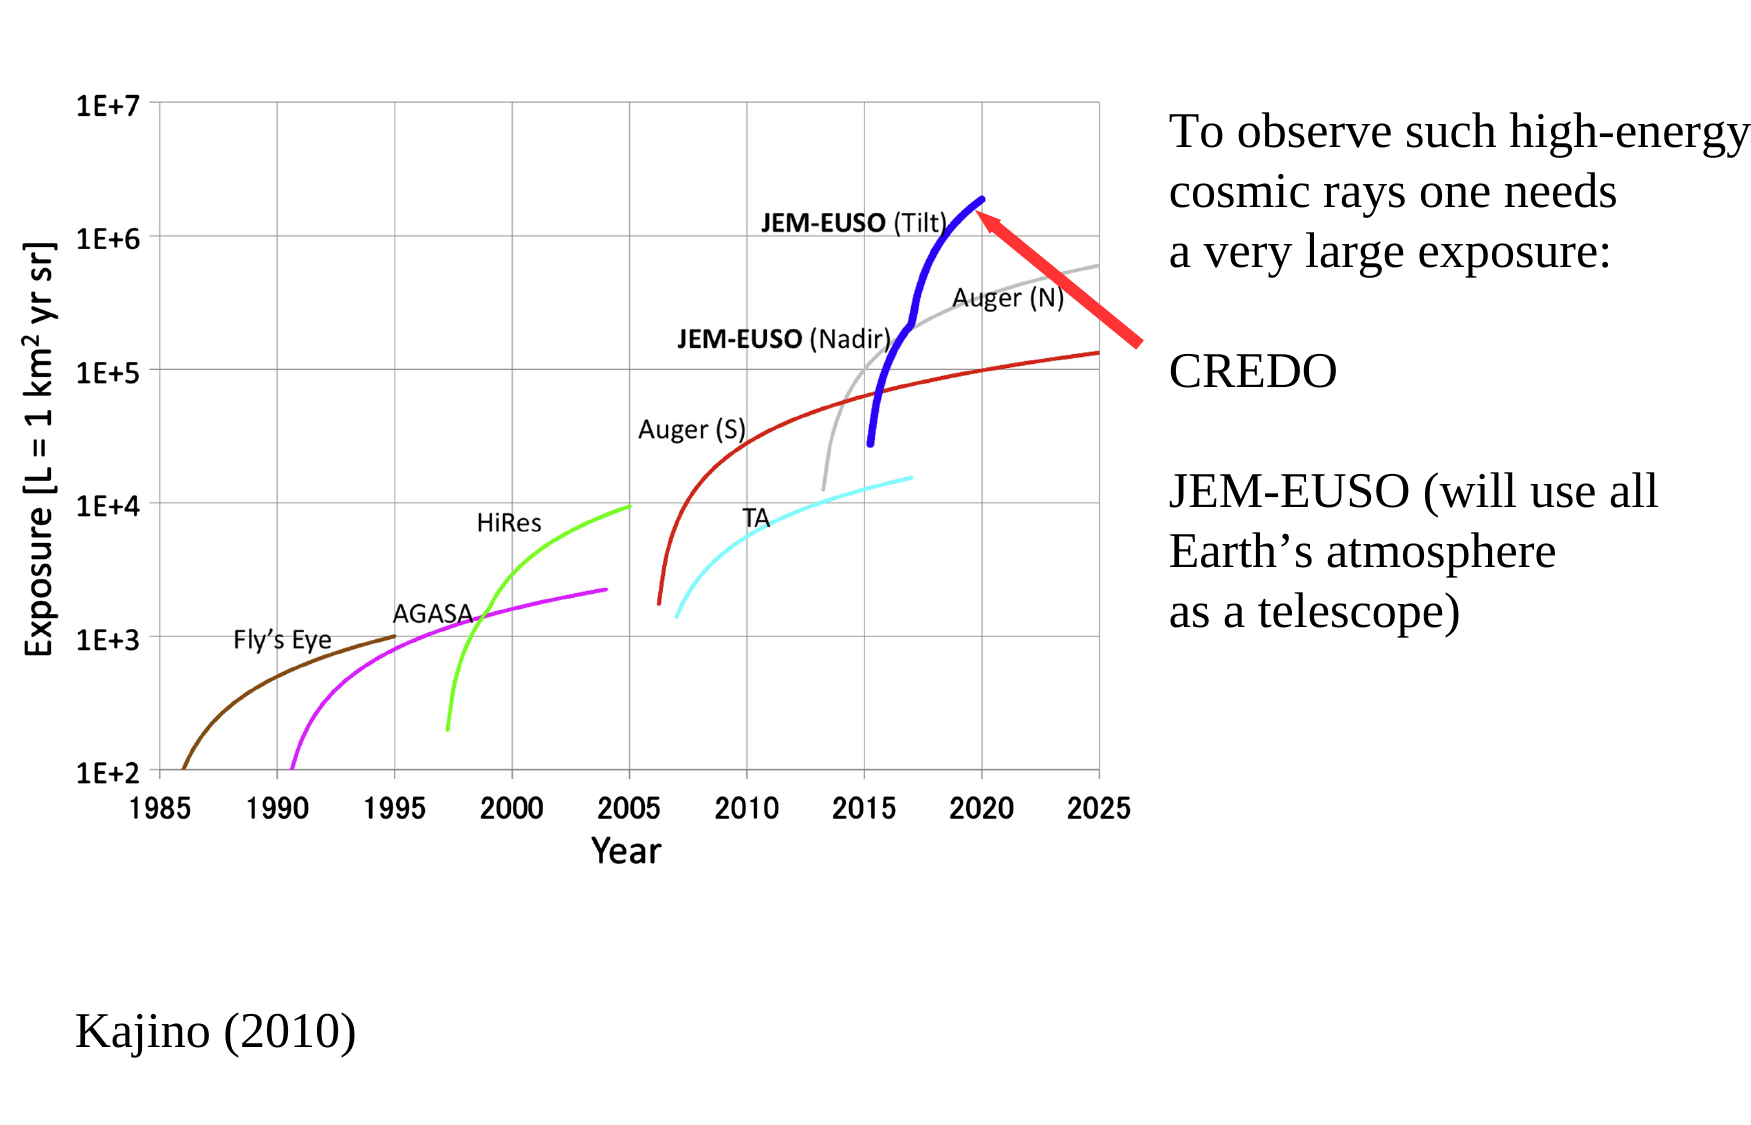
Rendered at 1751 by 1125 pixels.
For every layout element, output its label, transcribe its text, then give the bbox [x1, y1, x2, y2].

text_box Kajino (2010) [60, 990, 372, 1065]
text_box To observe such high-energy cosmic rays one needs a very large exposure: CREDO JEM-EUSO (will use all Earth’s atmosphere as a telescope) [1154, 90, 1751, 645]
picture [15, 89, 1136, 871]
